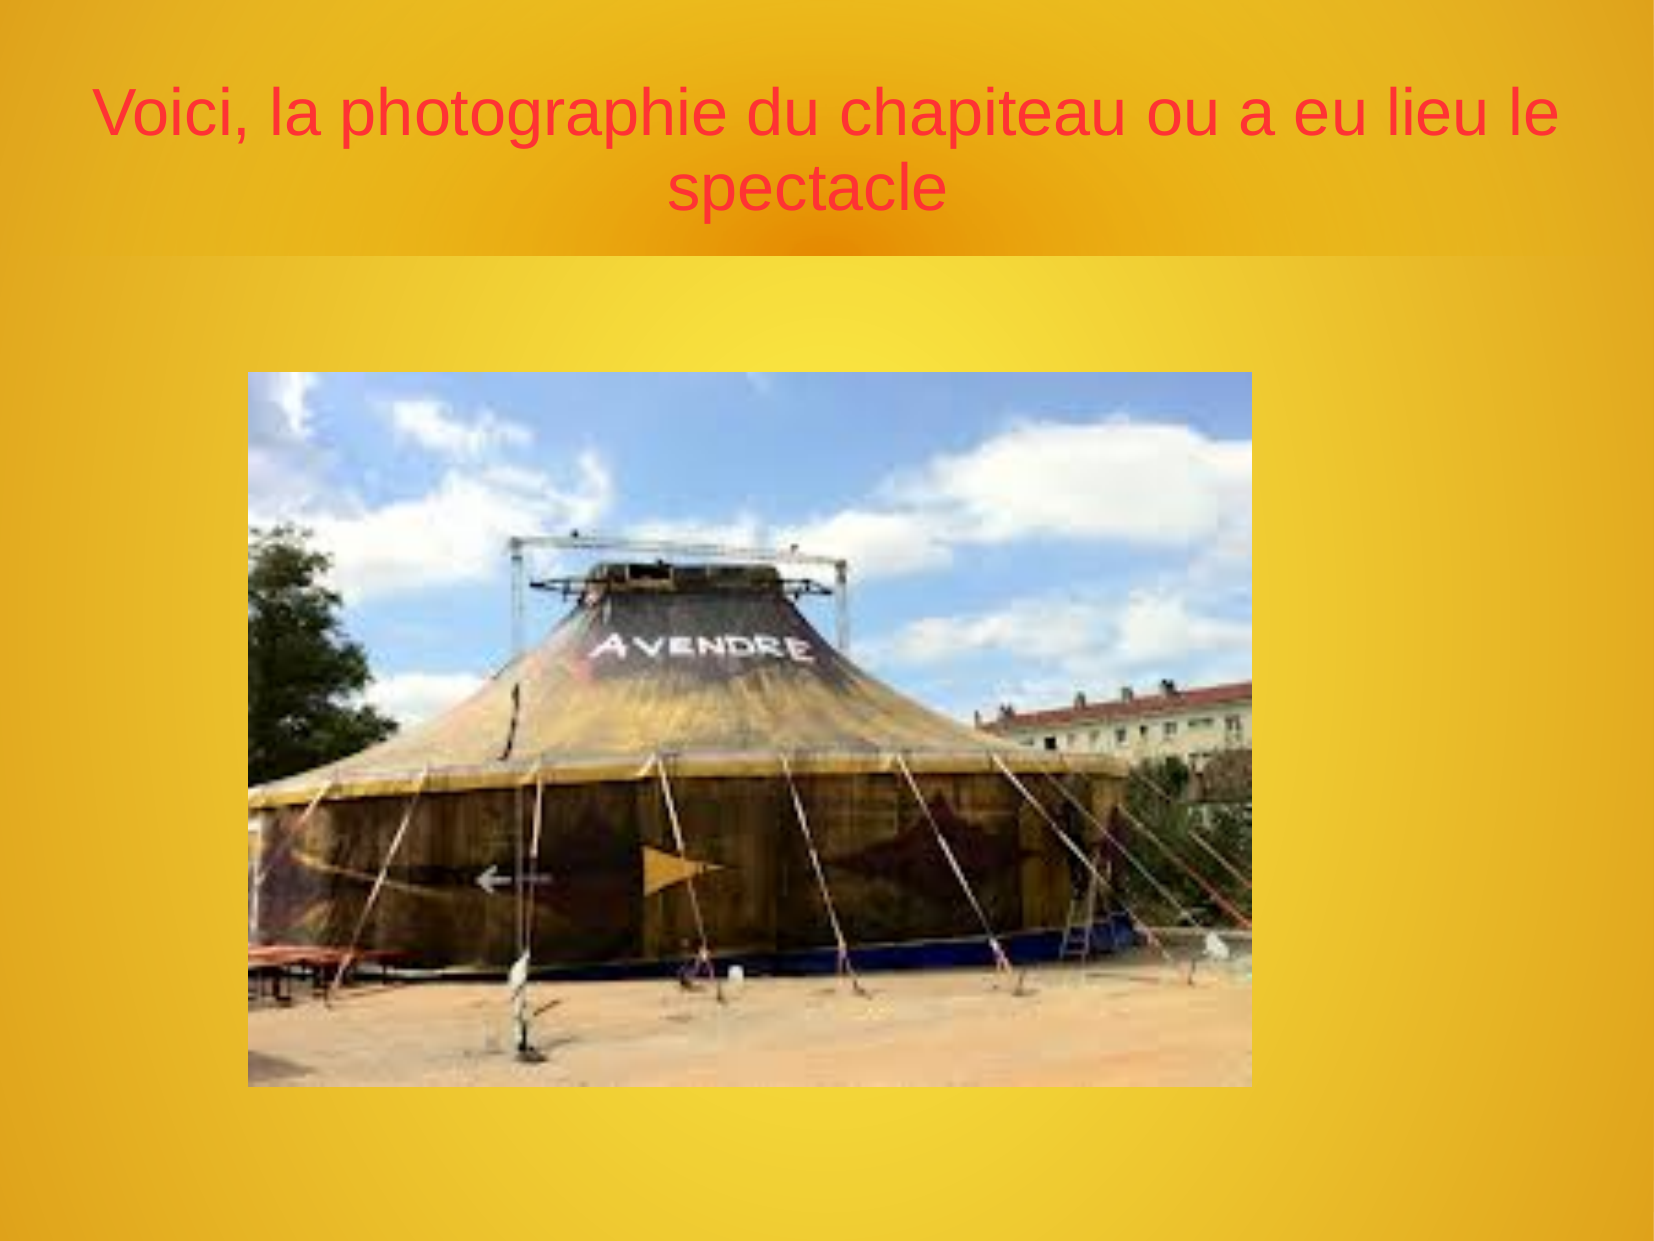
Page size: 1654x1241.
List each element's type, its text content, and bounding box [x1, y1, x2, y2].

picture [248, 372, 1252, 1087]
title Voici, la photographie du chapiteau ou a eu lieu le spectacle [82, 47, 1571, 252]
